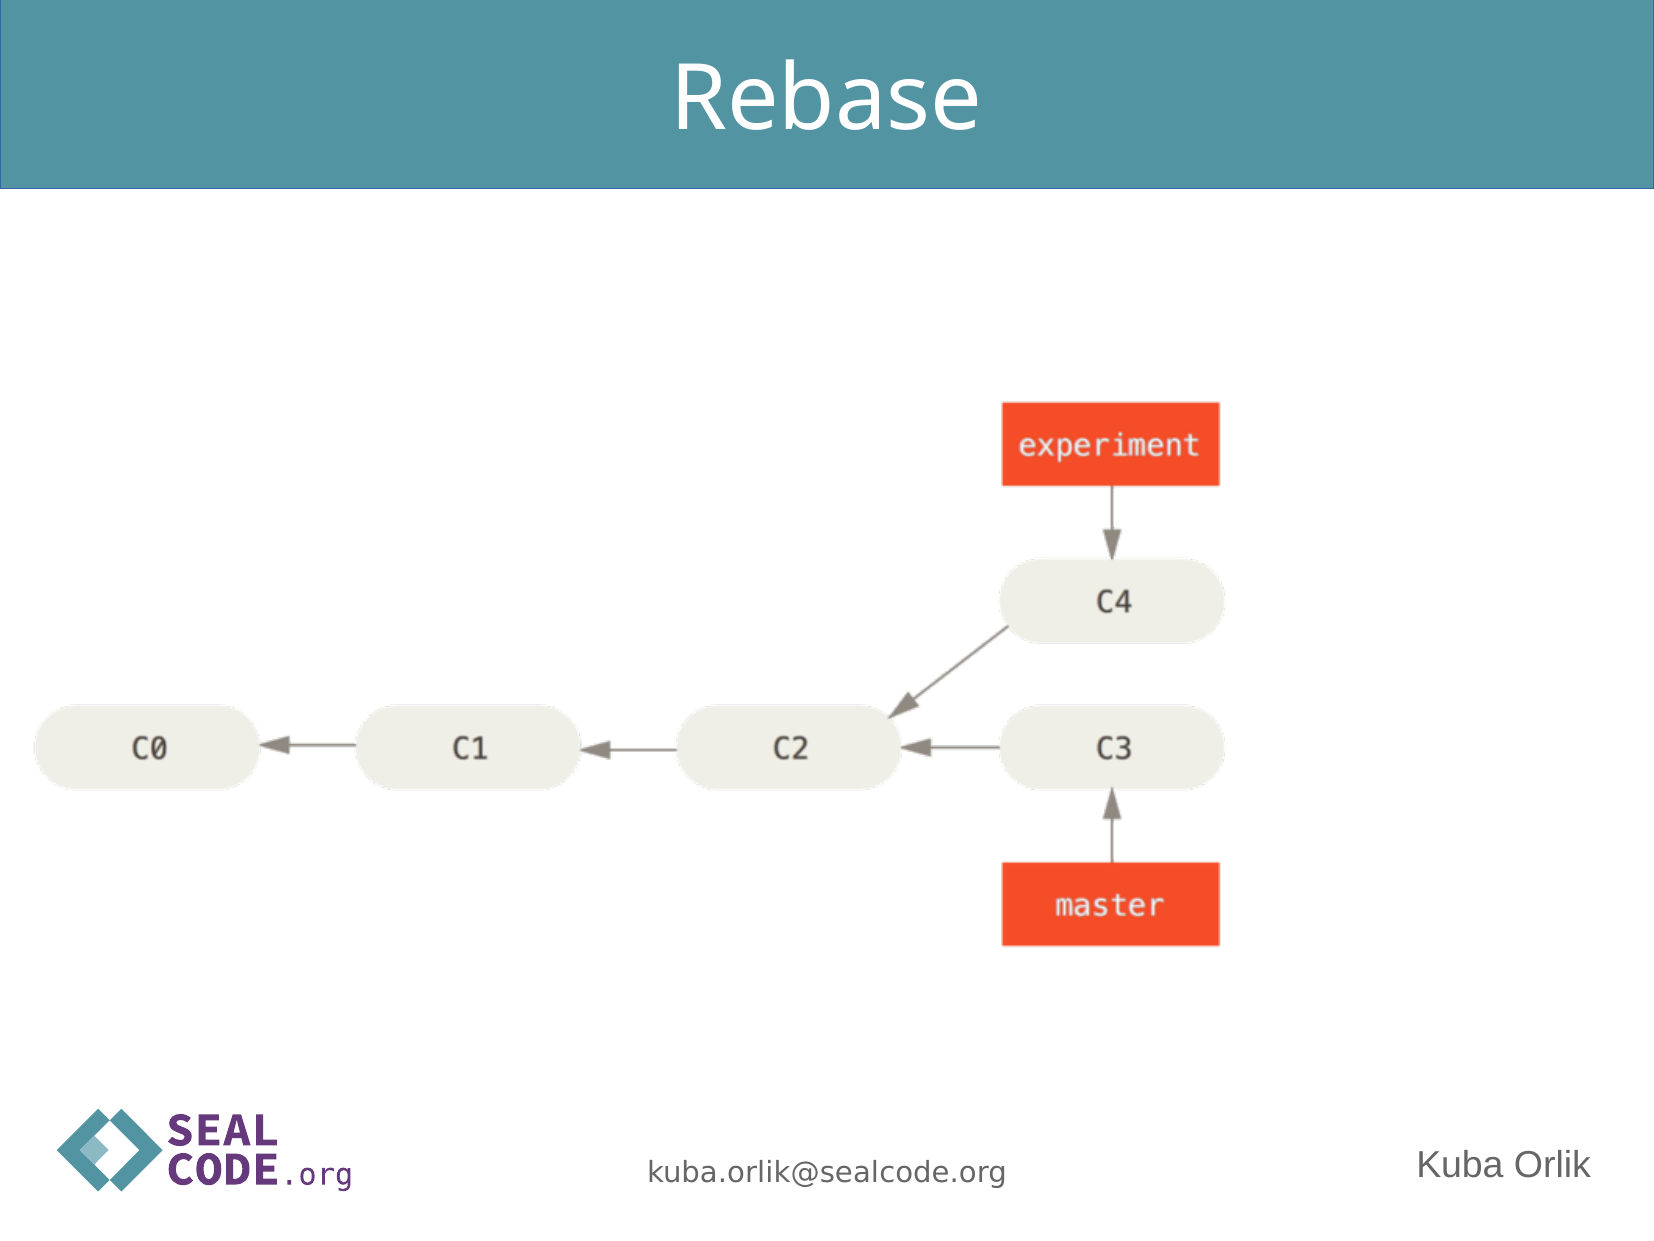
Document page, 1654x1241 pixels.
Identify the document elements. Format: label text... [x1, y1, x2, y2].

picture [0, 375, 1250, 974]
title Rebase [82, 0, 1571, 190]
